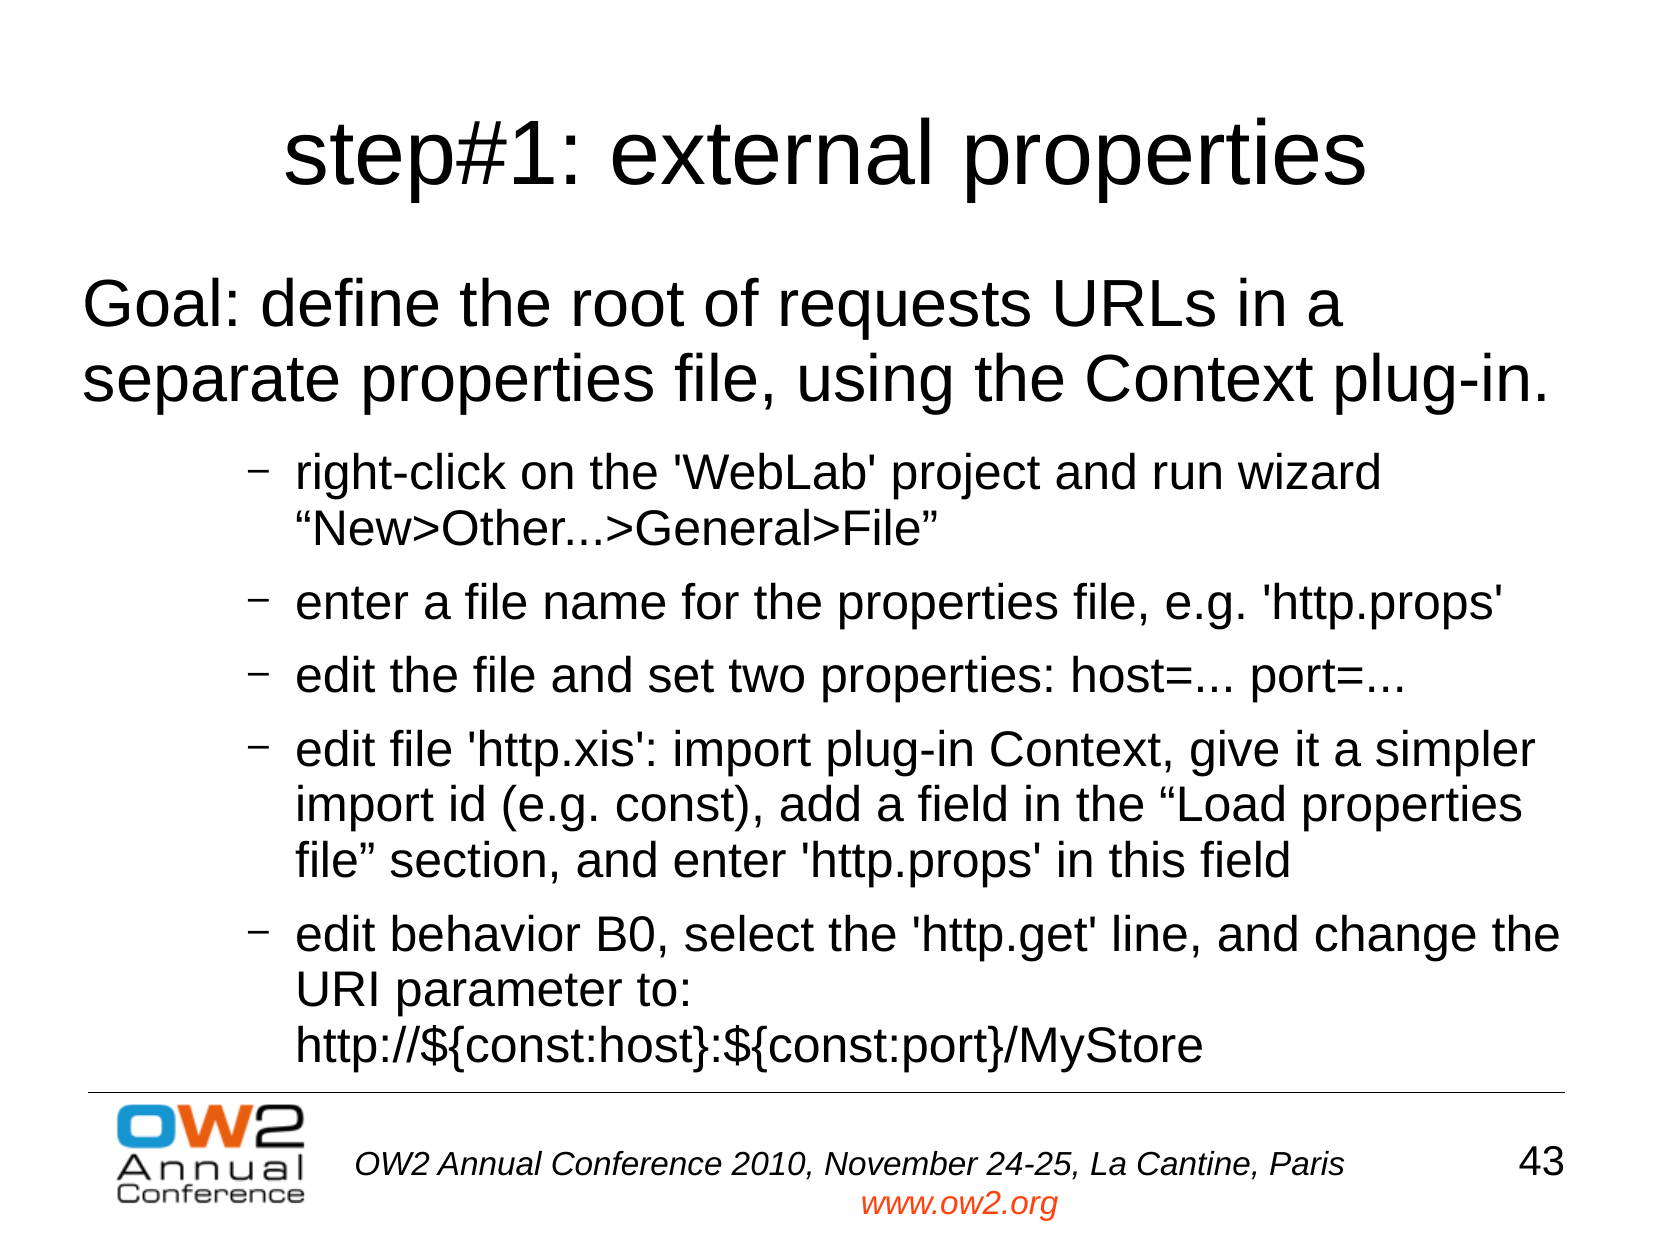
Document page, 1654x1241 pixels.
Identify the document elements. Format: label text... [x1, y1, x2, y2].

list Goal: define the root of requests URLs in a separate properties file, using the Context plug-in. right-click on the 'WebLab' project and run wizard “New>Other...>General>File” enter a file name for the properties file, e.g. 'http.props' edit the file and set two properties: host=... port=... edit file 'http.xis': import plug-in Context, give it a simpler import id (e.g. const), add a field in the “Load properties file” section, and enter 'http.props' in this field edit behavior B0, select the 'http.get' line, and change the URI parameter to: http://${const:host}:${const:port}/MyStore [82, 265, 1571, 1096]
title step#1: external properties [82, 56, 1571, 250]
picture [88, 1096, 333, 1213]
